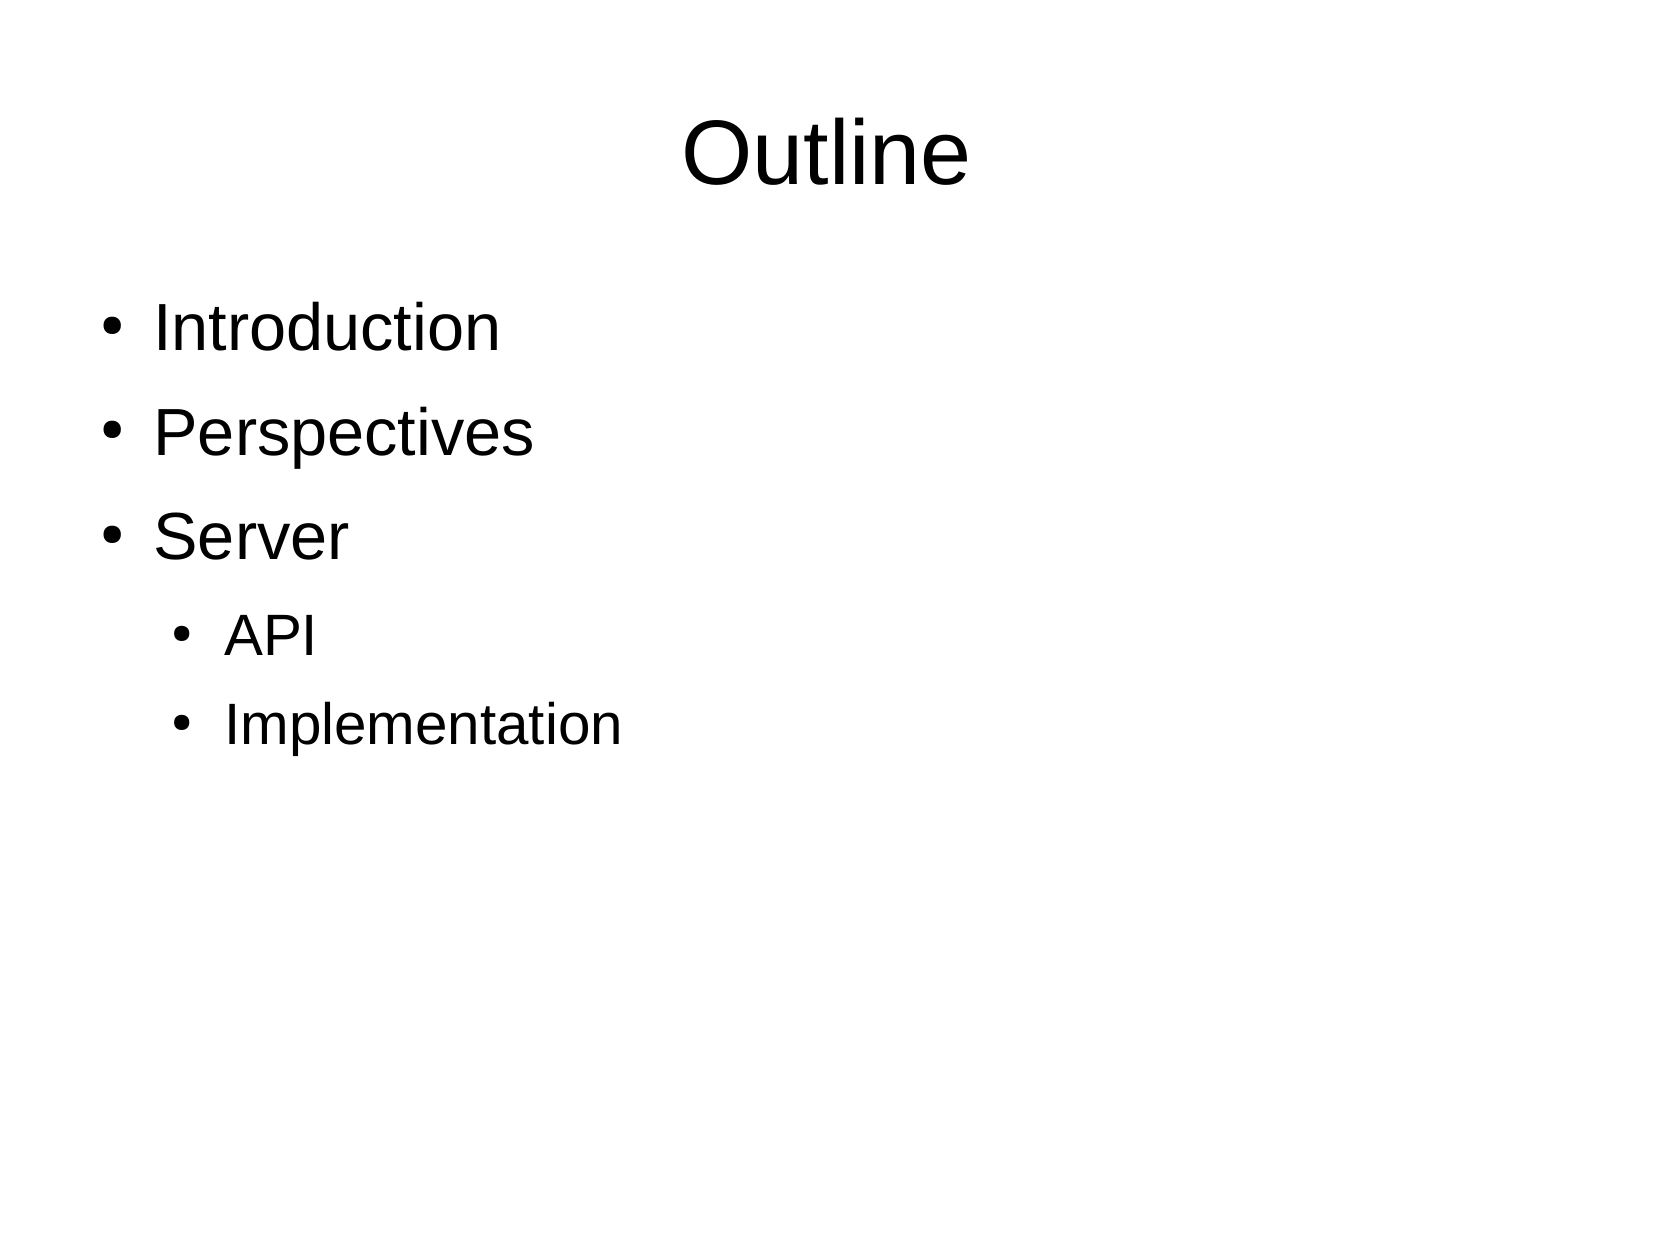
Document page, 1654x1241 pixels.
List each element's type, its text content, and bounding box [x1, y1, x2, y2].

list Introduction Perspectives Server API Implementation [82, 290, 1571, 1094]
title Outline [82, 56, 1571, 250]
